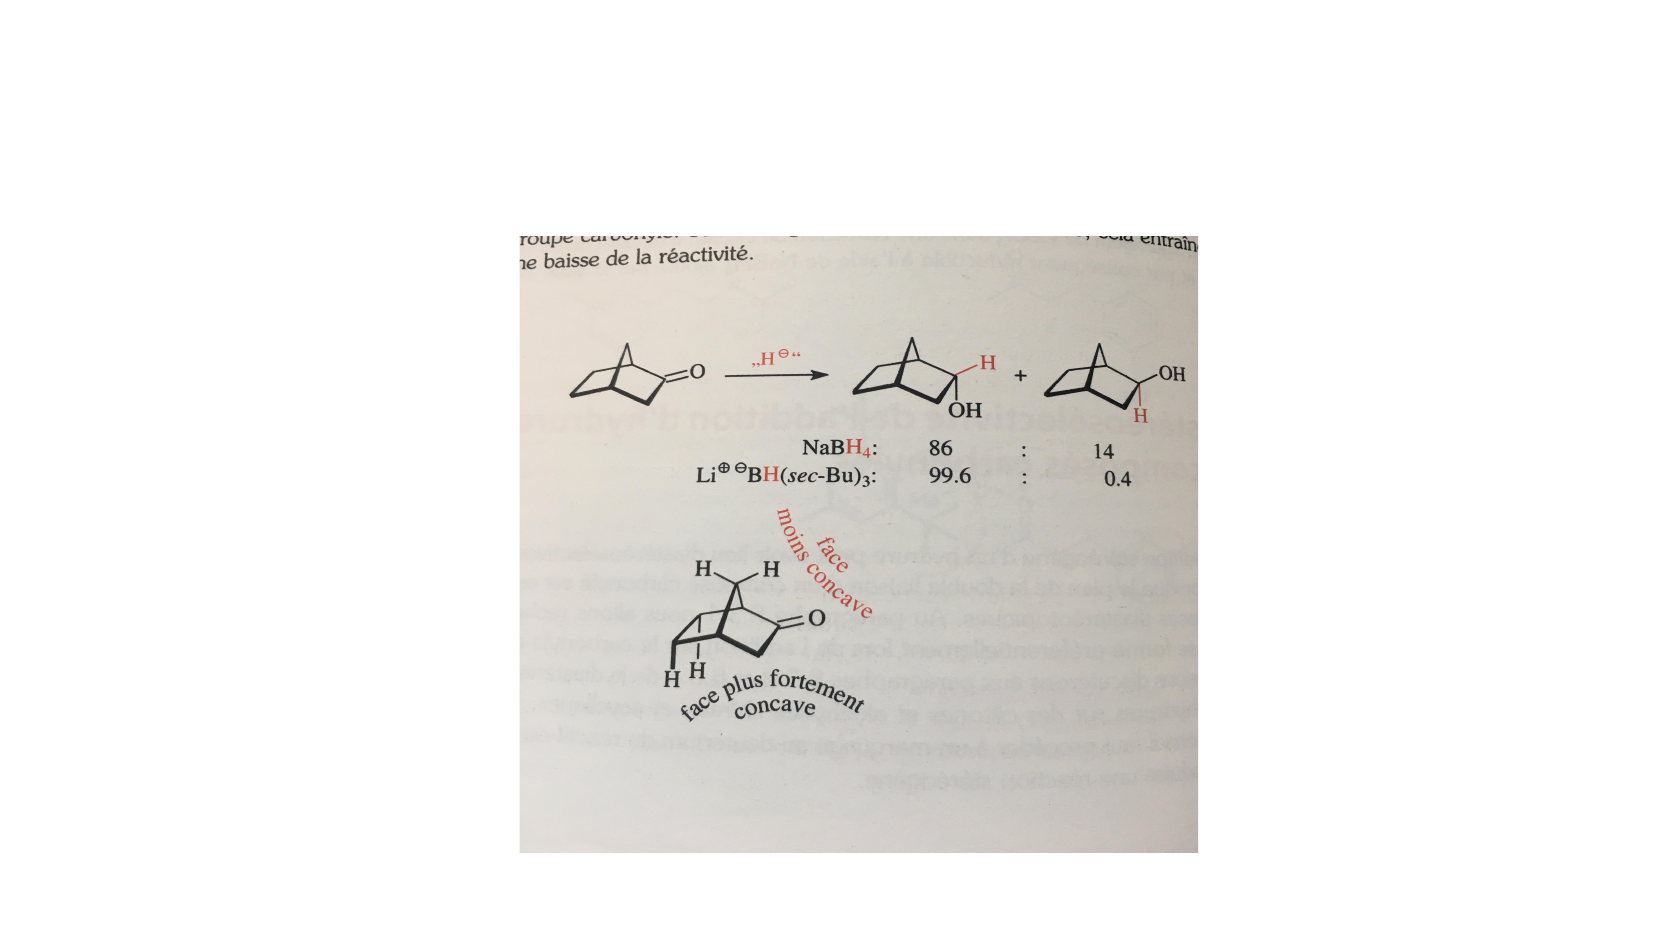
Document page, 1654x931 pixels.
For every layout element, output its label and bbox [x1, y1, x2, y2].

picture [519, 236, 1199, 853]
